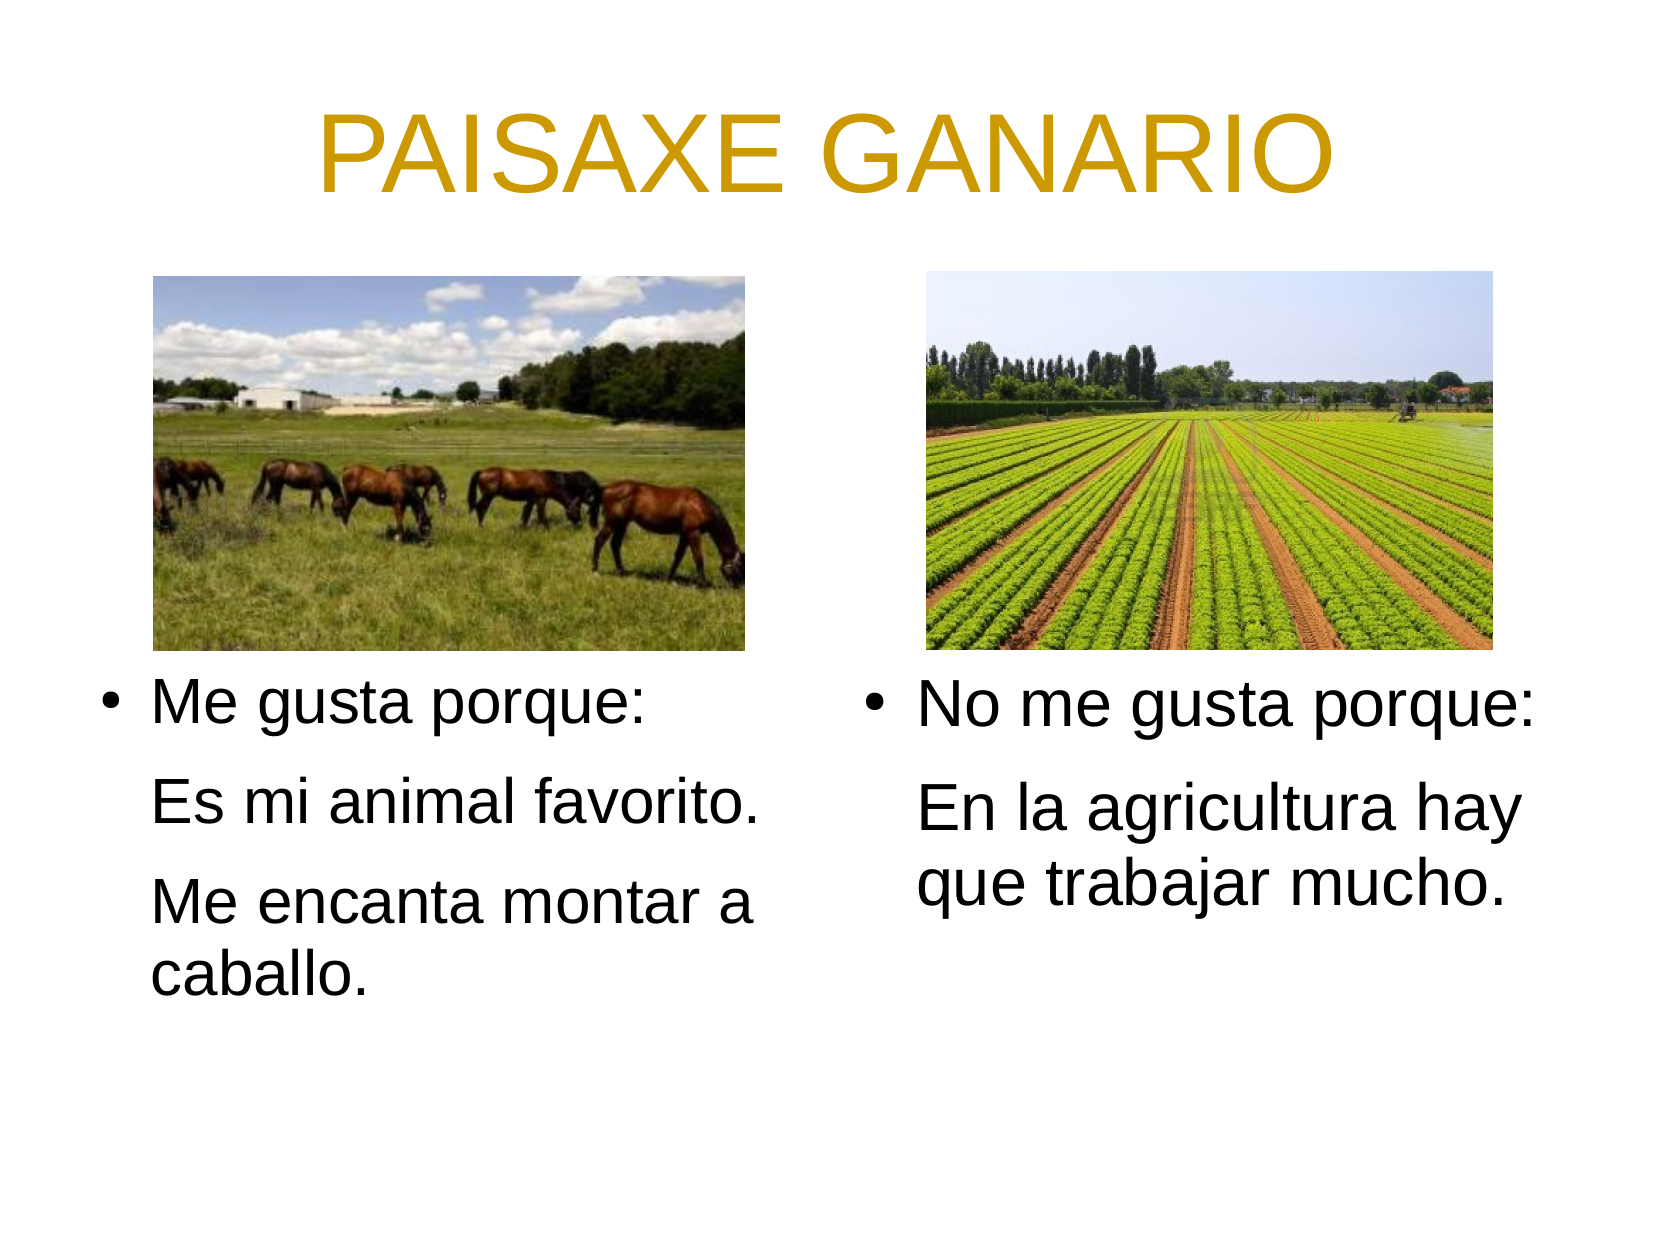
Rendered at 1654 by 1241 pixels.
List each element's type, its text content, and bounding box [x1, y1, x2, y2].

list No me gusta porque: En la agricultura hay que trabajar mucho. [845, 665, 1572, 1009]
picture [153, 276, 745, 651]
picture [926, 271, 1493, 650]
title PAISAXE GANARIO [82, 49, 1571, 257]
list Me gusta porque: Es mi animal favorito. Me encanta montar a caballo. [82, 665, 809, 1009]
